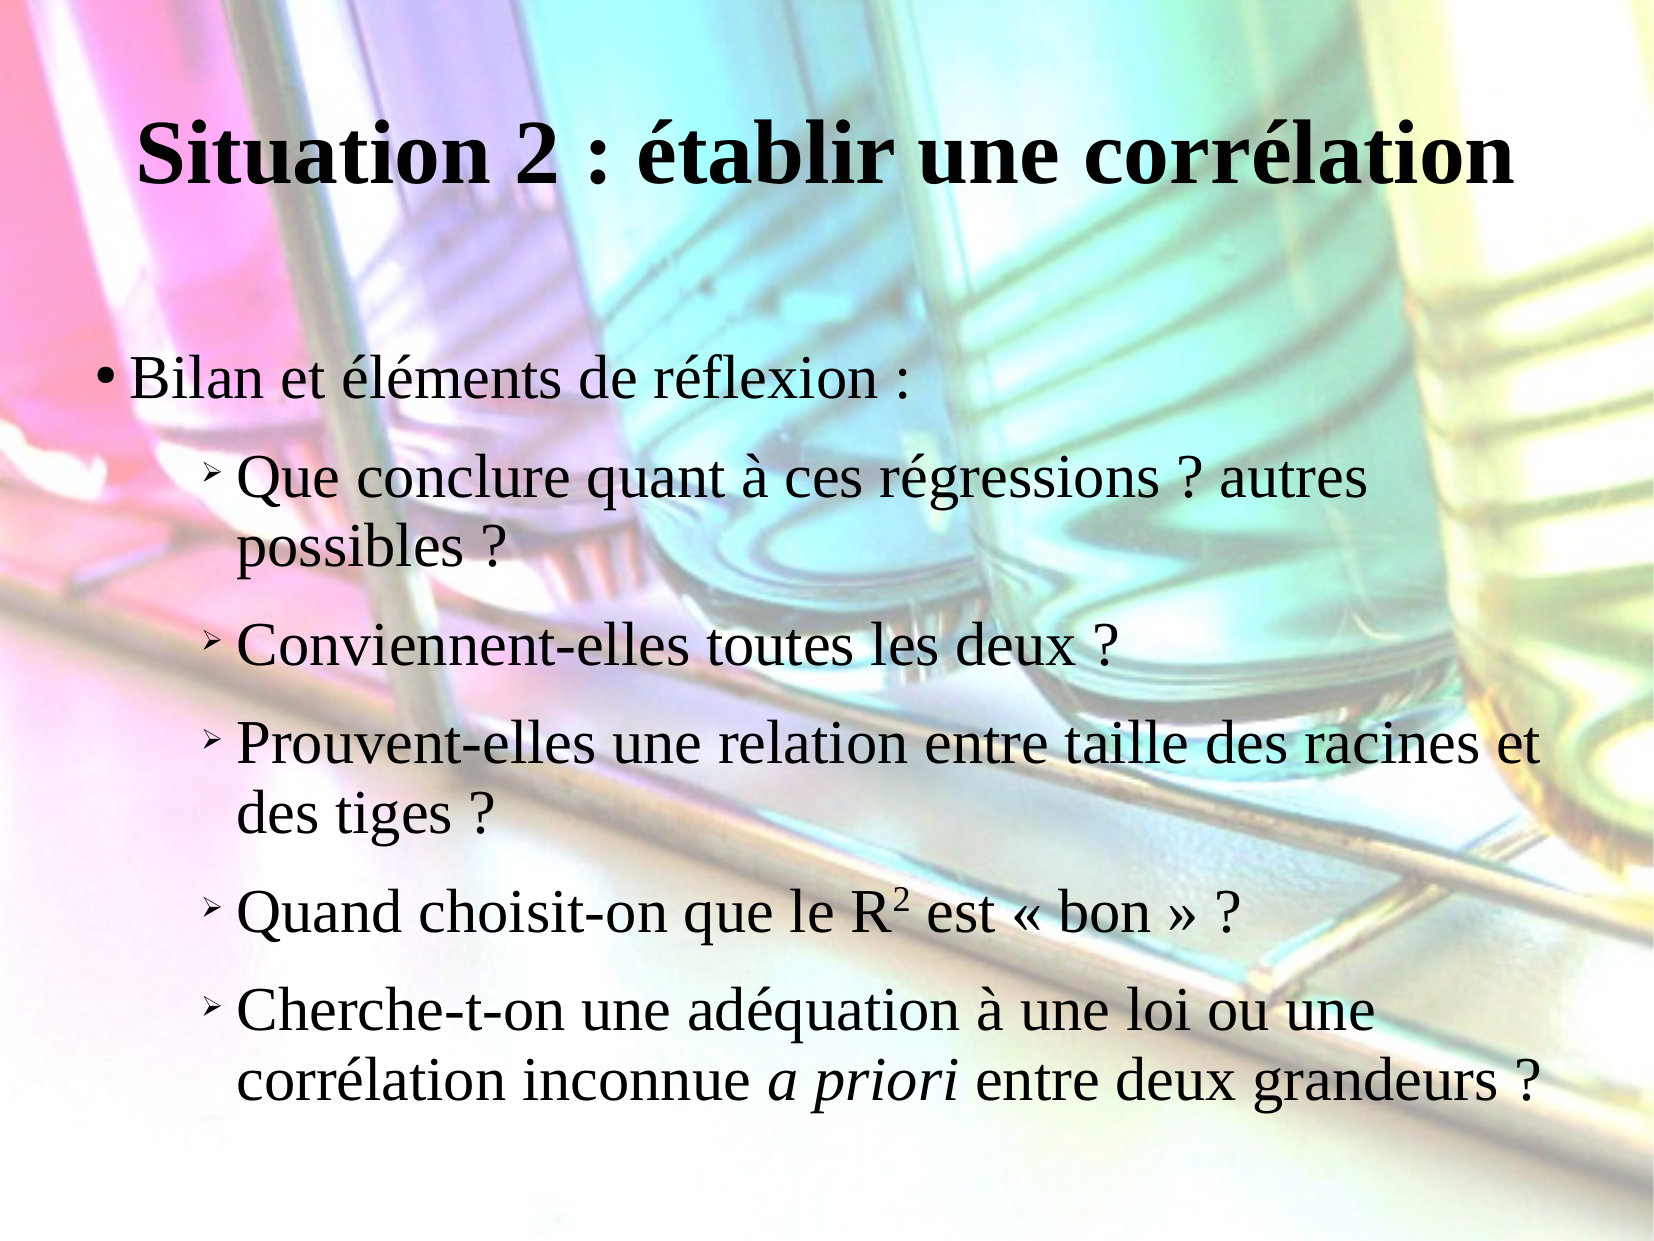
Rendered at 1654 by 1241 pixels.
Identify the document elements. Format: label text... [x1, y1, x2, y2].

text_box Bilan et éléments de réflexion : Que conclure quant à ces régressions ? autres possibles ? Conviennent-elles toutes les deux ? Prouvent-elles une relation entre taille des racines et des tiges ? Quand choisit-on que le R2 est « bon » ? Cherche-t-on une adéquation à une loi ou une corrélation inconnue a priori entre deux grandeurs ? [94, 342, 1583, 1114]
title Situation 2 : établir une corrélation [82, 49, 1571, 257]
picture [0, 0, 1654, 1241]
